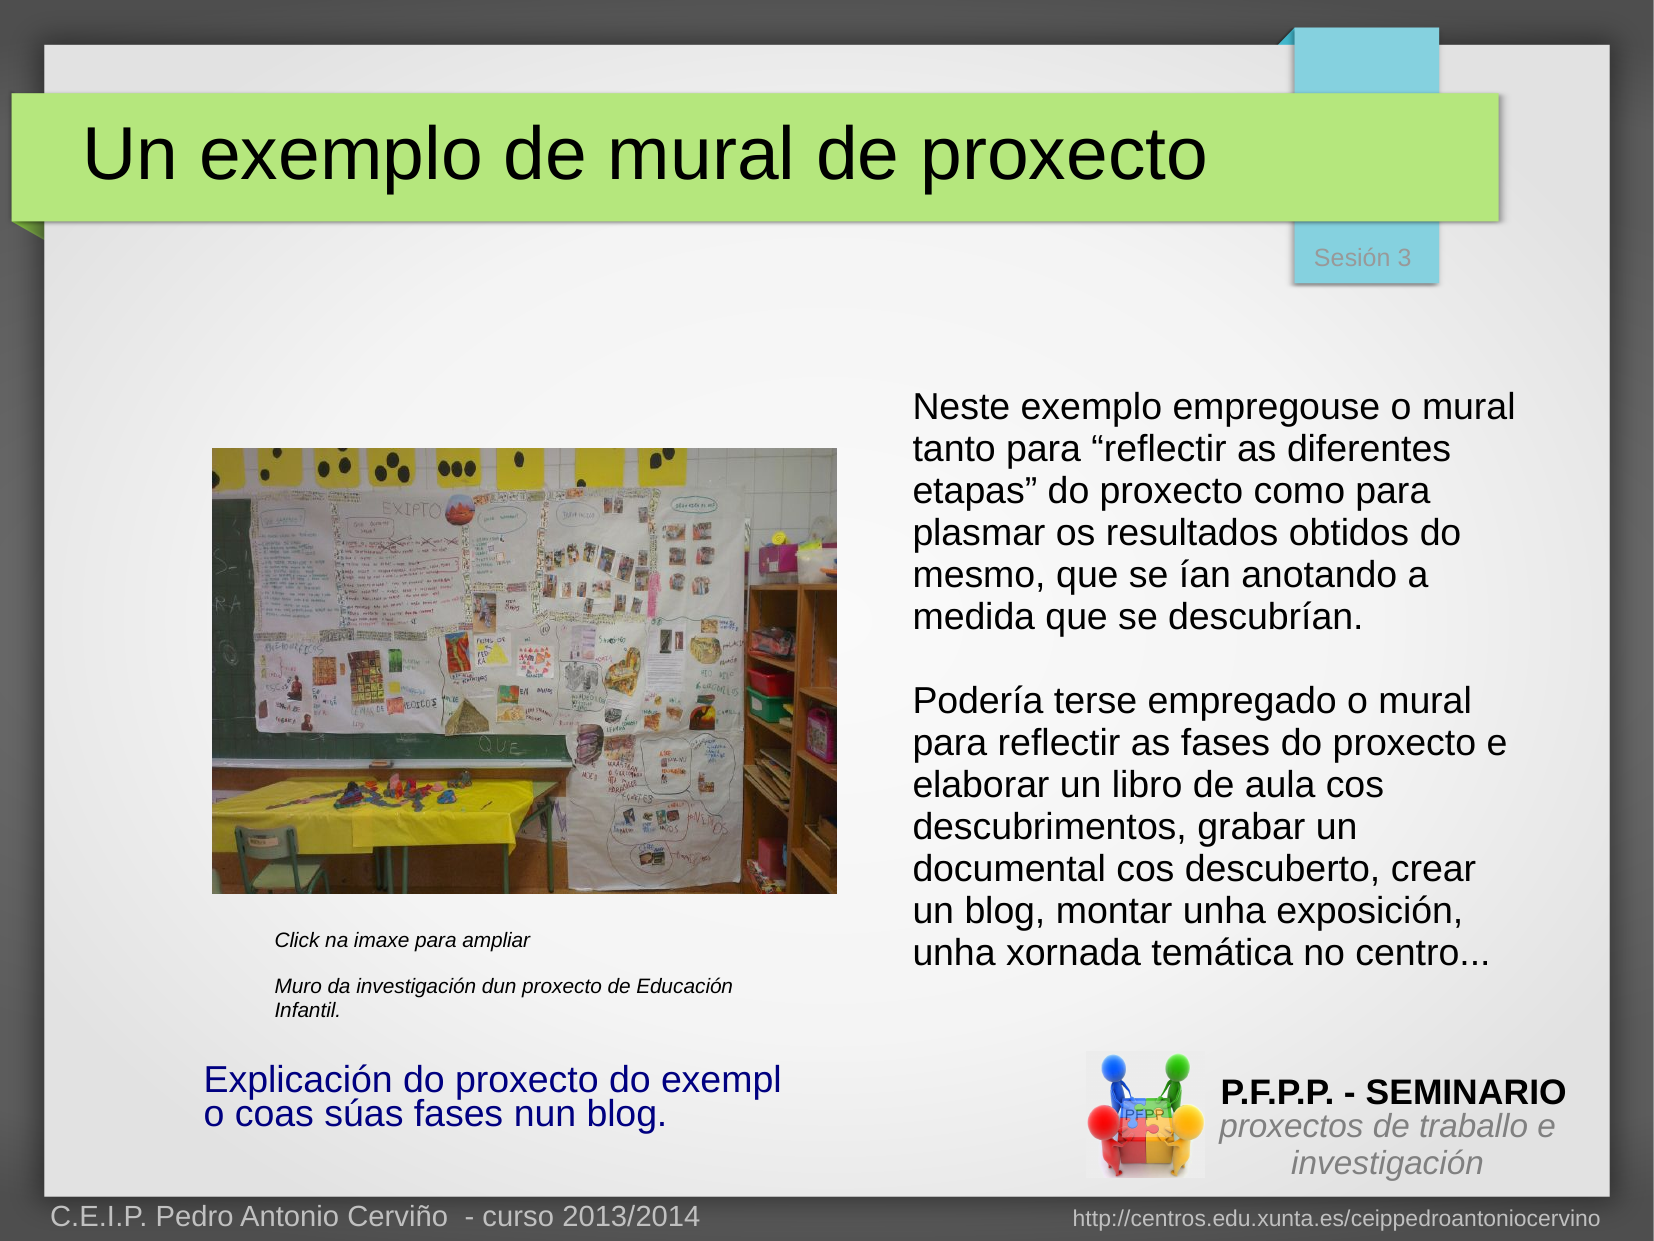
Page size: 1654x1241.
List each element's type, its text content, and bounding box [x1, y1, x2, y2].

text_box C.E.I.P. Pedro Antonio Cerviño - curso 2013/2014 http://centros.edu.xunta.es/ceippedroantoniocervino [35, 1192, 1630, 1241]
text_box proxectos de traballo e investigación [1192, 1106, 1583, 1182]
title Un exemplo de mural de proxecto [82, 94, 1264, 213]
subtitle P.F.P.P. - SEMINARIO [1205, 1062, 1630, 1123]
text_box Sesión 3 [1299, 236, 1430, 280]
picture [0, 0, 1654, 1241]
text_box Explicación do proxecto do exemplo coas súas fases nun blog. [188, 1051, 815, 1108]
text_box Click na imaxe para ampliar Muro da investigación dun proxecto de Educación Infantil. [259, 921, 792, 1030]
text_box Neste exemplo empregouse o mural tanto para “reflectir as diferentes etapas” do proxecto como para plasmar os resultados obtidos do mesmo, que se ían anotando a medida que se descubrían. Podería terse empregado o mural para reflectir as fases do proxecto e elaborar un libro de aula cos descubrimentos, grabar un documental cos descuberto, crear un blog, montar unha exposición, unha xornada temática no centro... [897, 377, 1536, 981]
